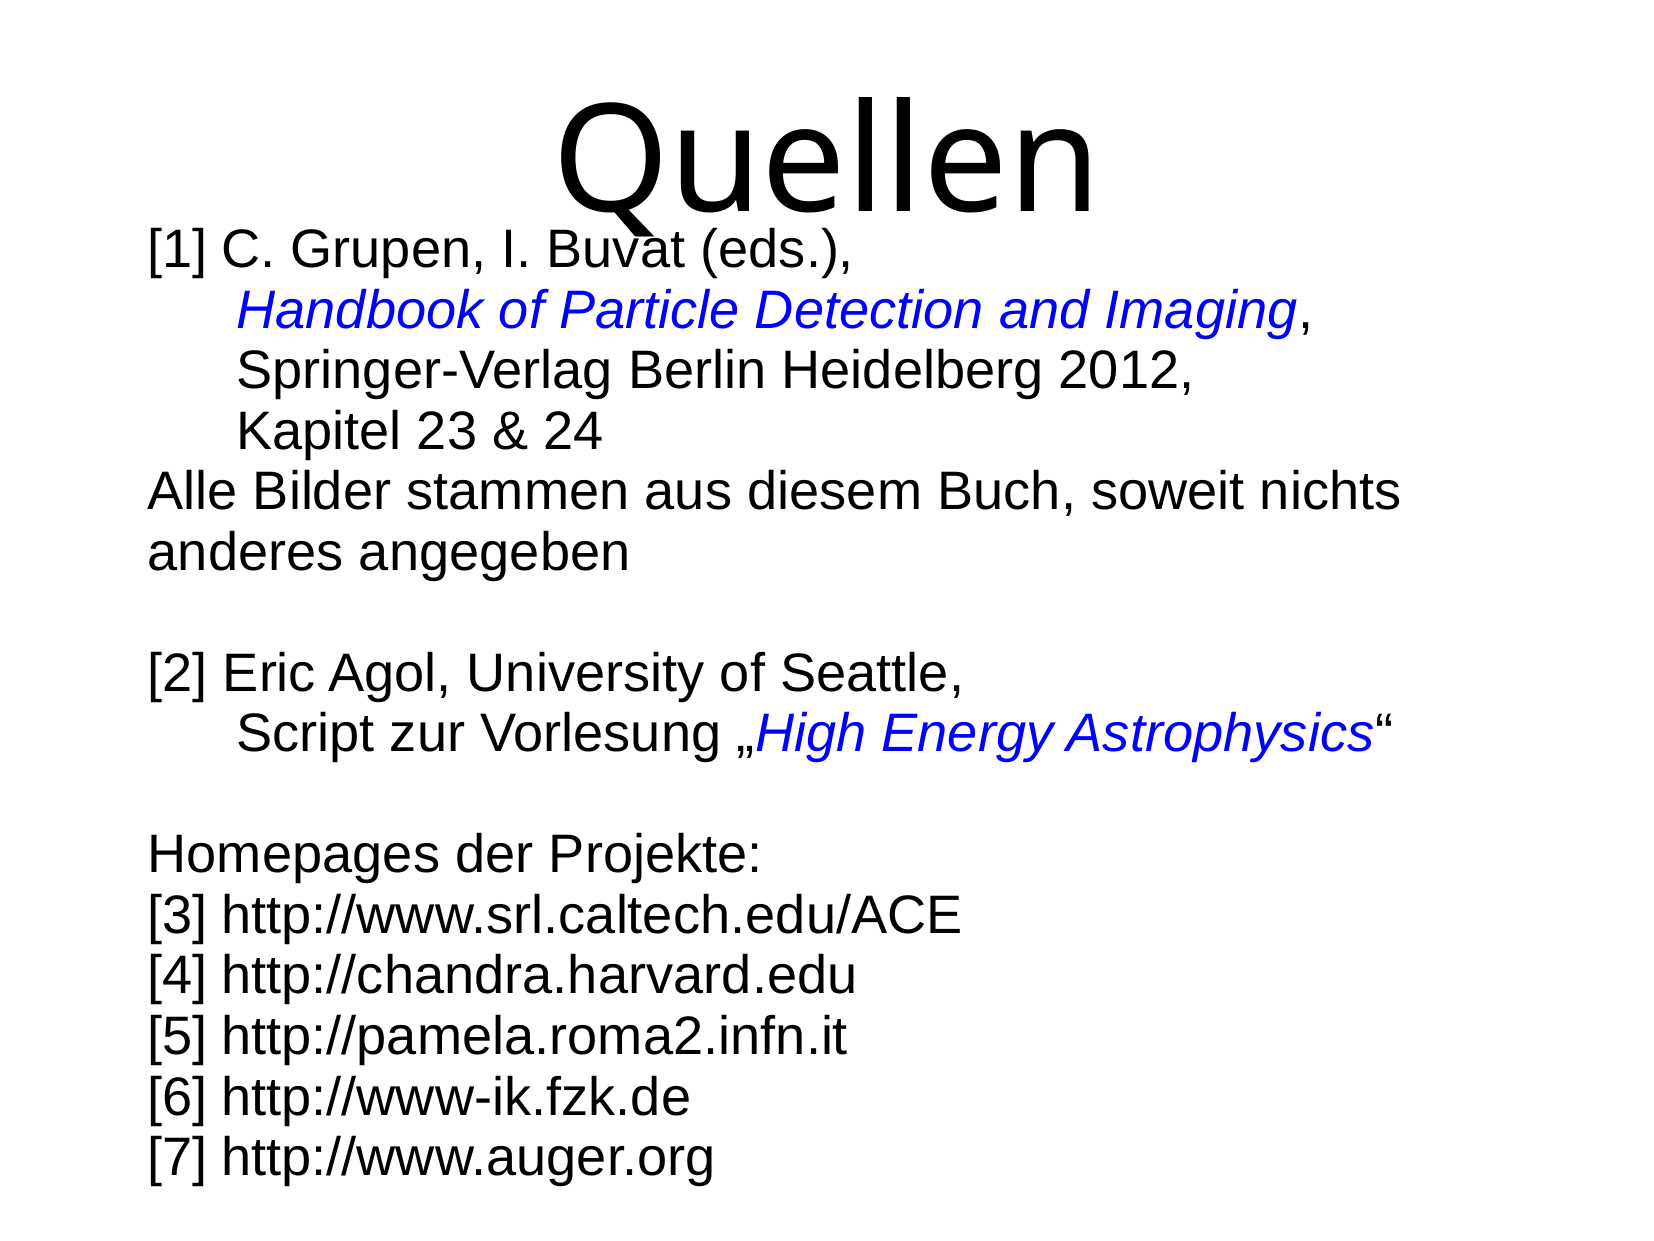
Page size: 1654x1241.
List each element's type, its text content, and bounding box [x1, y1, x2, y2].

subtitle [1] C. Grupen, I. Buvat (eds.), Handbook of Particle Detection and Imaging, Springer-Verlag Berlin Heidelberg 2012, Kapitel 23 & 24 Alle Bilder stammen aus diesem Buch, soweit nichts anderes angegeben [2] Eric Agol, University of Seattle, Script zur Vorlesung „High Energy Astrophysics“ Homepages der Projekte: [3] http://www.srl.caltech.edu/ACE [4] http://chandra.harvard.edu [5] http://pamela.roma2.infn.it [6] http://www-ik.fzk.de [7] http://www.auger.org [76, 218, 1565, 1188]
title Quellen [82, 49, 1571, 257]
